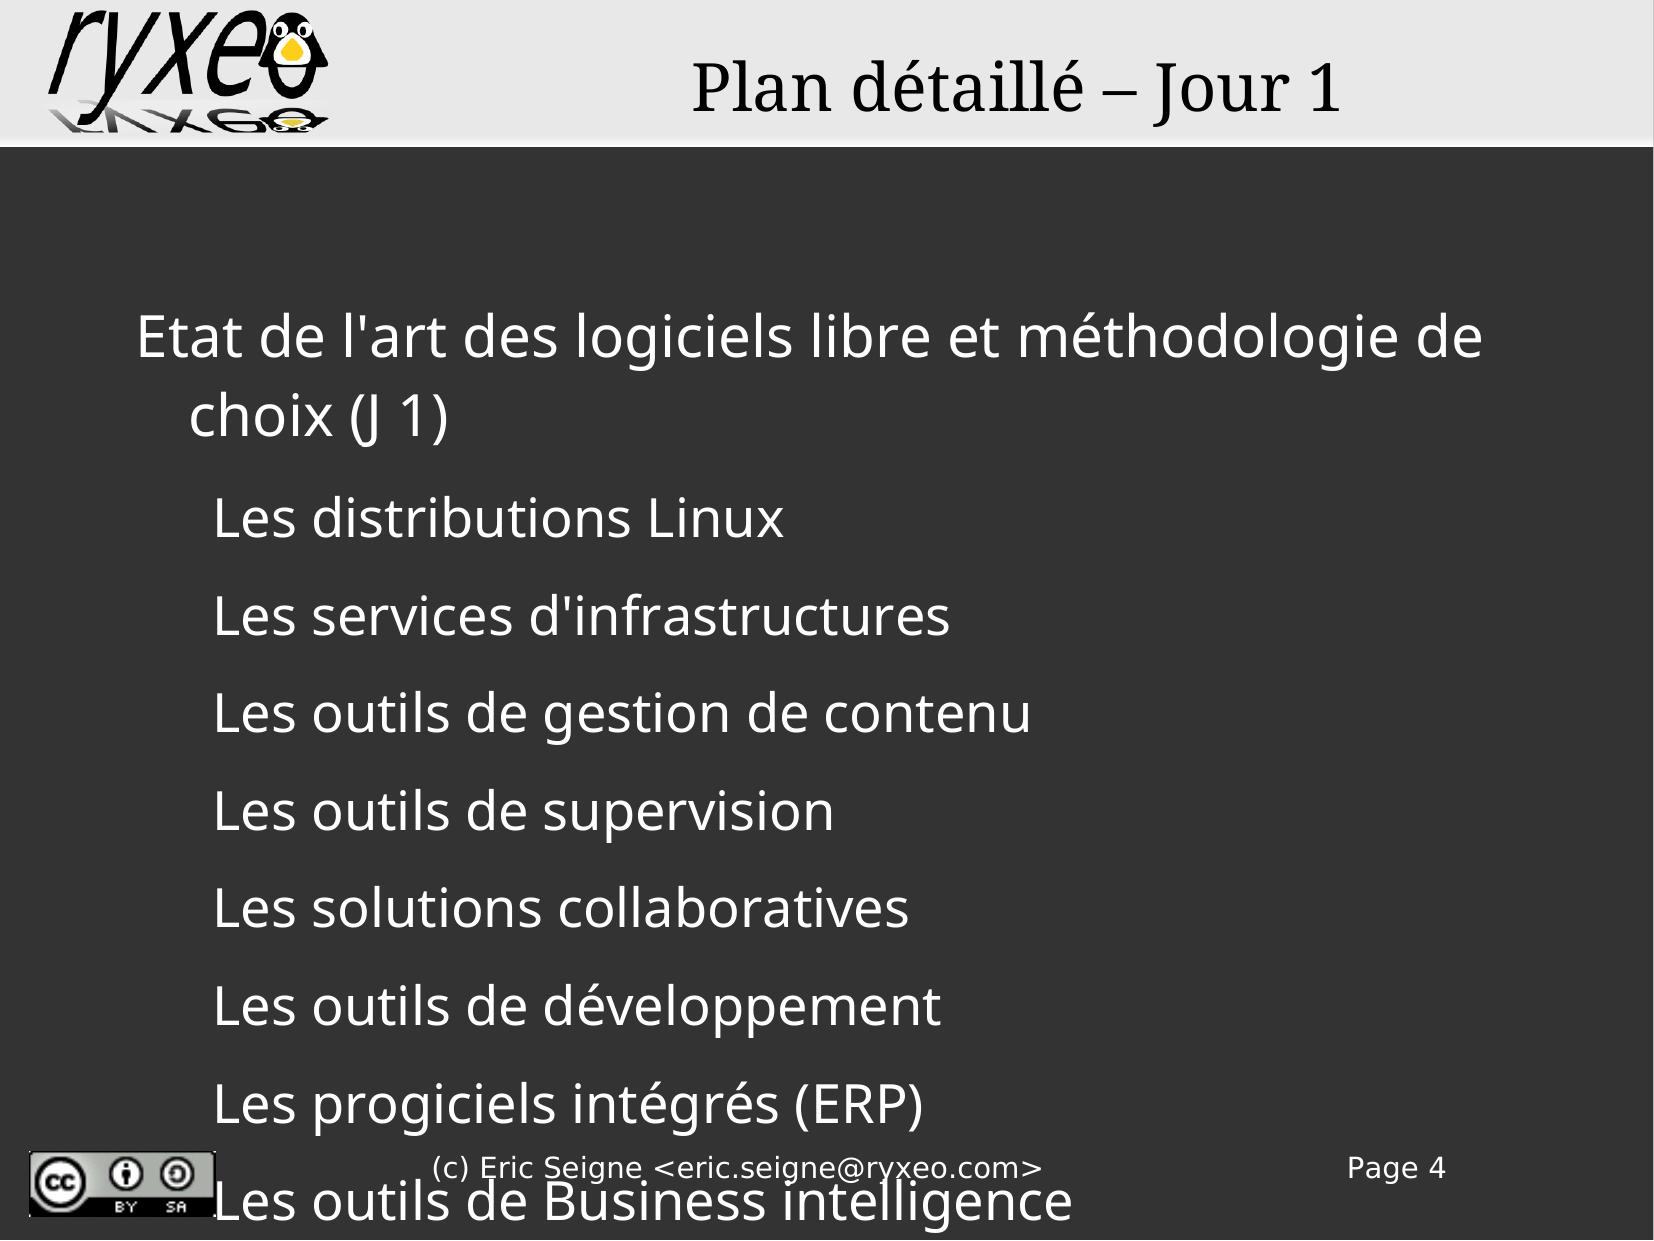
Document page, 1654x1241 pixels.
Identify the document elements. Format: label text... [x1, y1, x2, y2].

picture [29, 1151, 216, 1217]
title Plan détaillé – Jour 1 [442, 29, 1595, 142]
picture [0, 0, 1654, 147]
list Etat de l'art des logiciels libre et méthodologie de choix (J 1) Les distributions Linux Les services d'infrastructures Les outils de gestion de contenu Les outils de supervision Les solutions collaboratives Les outils de développement Les progiciels intégrés (ERP) Les outils de Business intelligence [118, 295, 1522, 1126]
